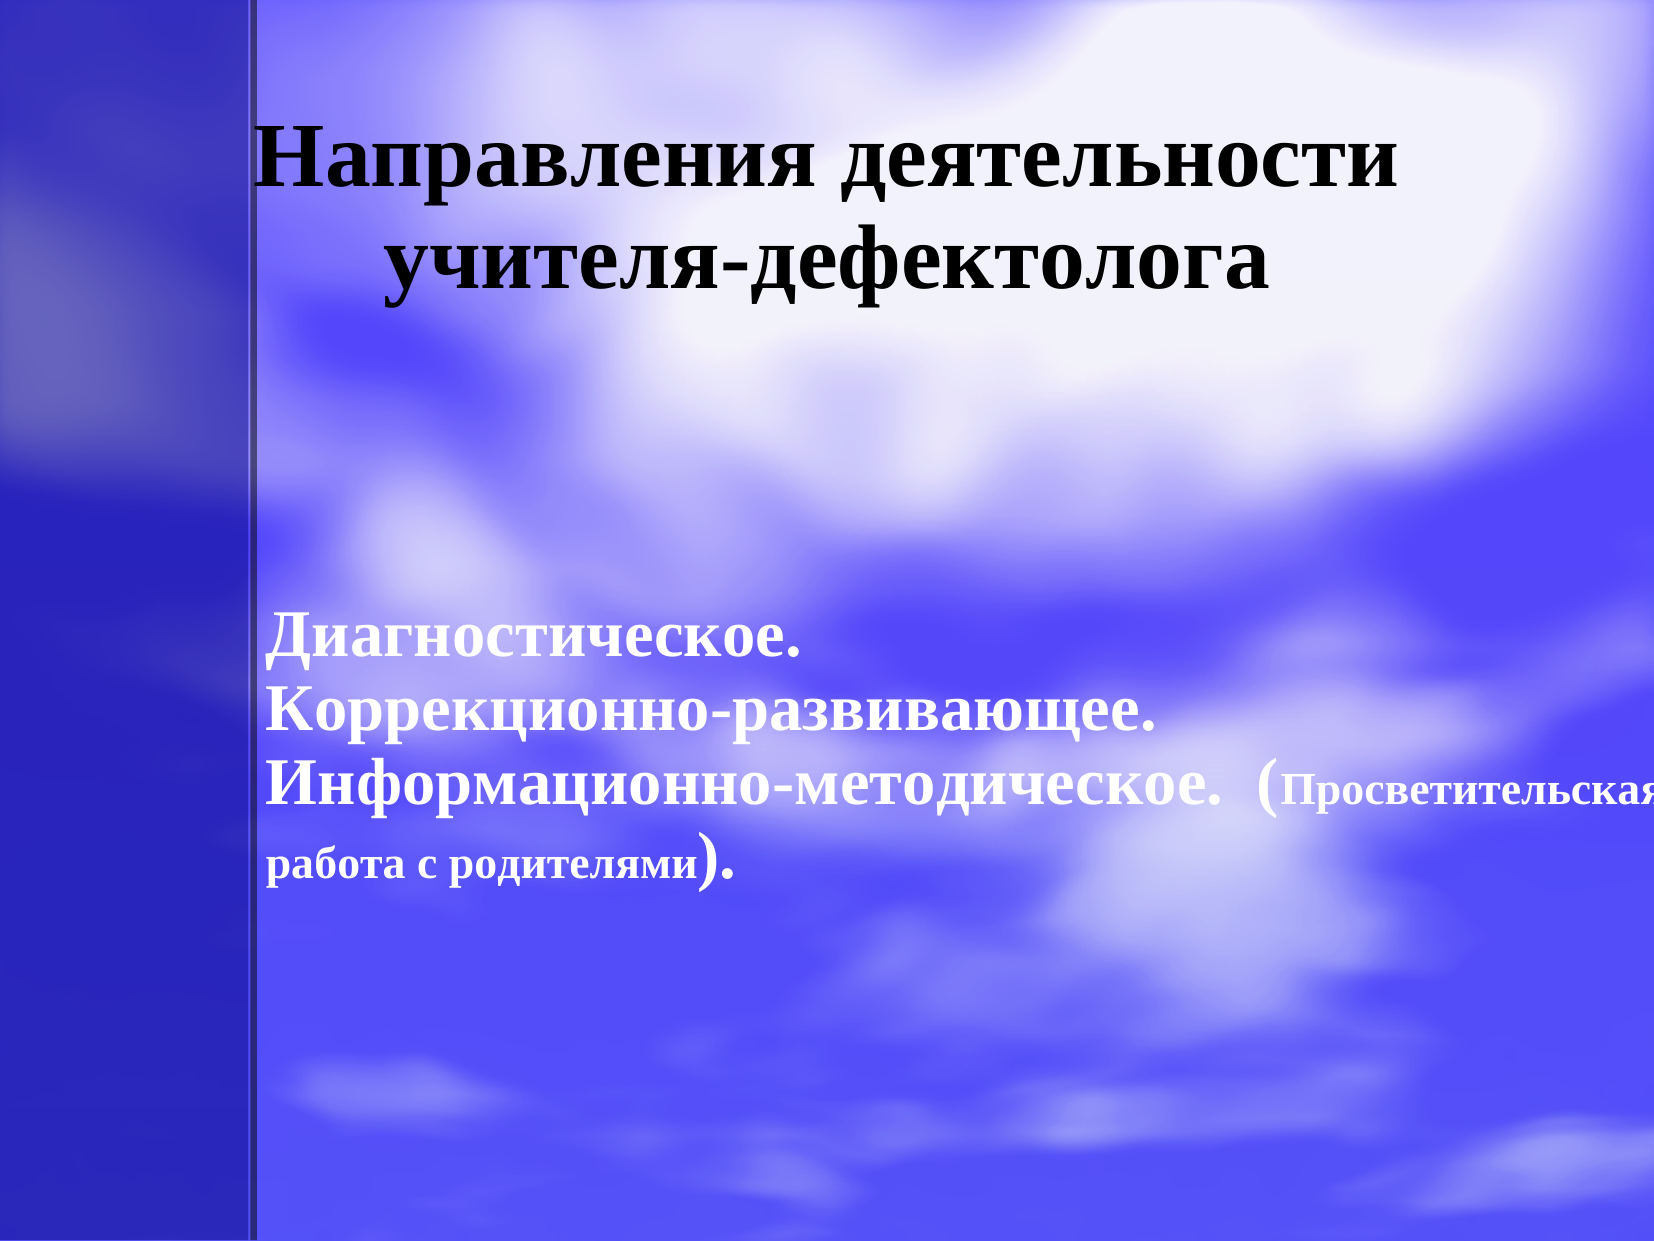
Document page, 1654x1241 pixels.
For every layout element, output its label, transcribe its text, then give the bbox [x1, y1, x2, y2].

title Направления деятельности учителя-дефектолога [121, 104, 1534, 308]
subtitle Диагностическое. Коррекционно-развивающее. Информационно-методическое. (Просветительская работа с родителями). [265, 354, 1654, 1136]
